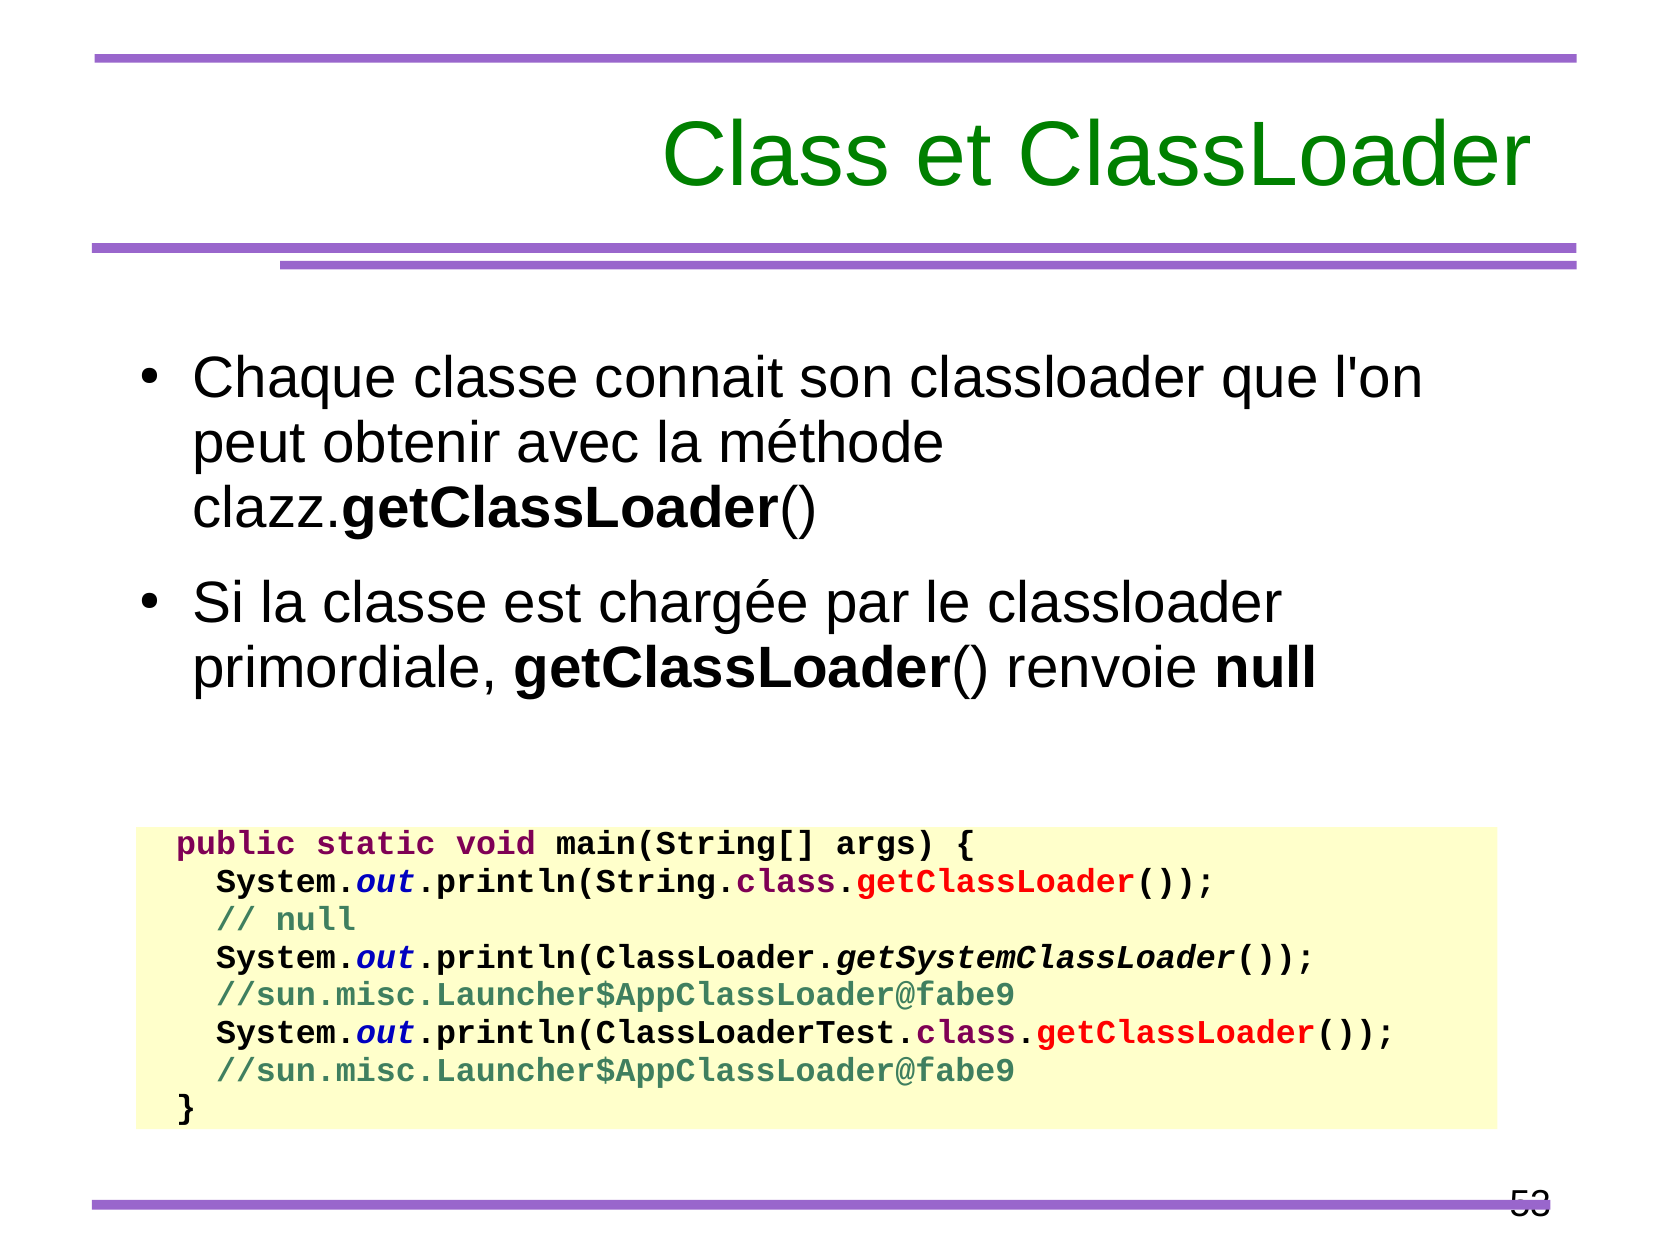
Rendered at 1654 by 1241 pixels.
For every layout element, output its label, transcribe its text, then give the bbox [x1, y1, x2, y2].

list Chaque classe connait son classloader que l'on peut obtenir avec la méthode clazz.getClassLoader() Si la classe est chargée par le classloader primordiale, getClassLoader() renvoie null [121, 344, 1534, 1127]
title Class et ClassLoader [121, 49, 1534, 257]
text_box public static void main(String[] args) { System.out.println(String.class.getClassLoader()); // null System.out.println(ClassLoader.getSystemClassLoader()); //sun.misc.Launcher$AppClassLoader@fabe9 System.out.println(ClassLoaderTest.class.getClassLoader()); //sun.misc.Launcher$AppClassLoader@fabe9 } [136, 827, 1498, 1130]
